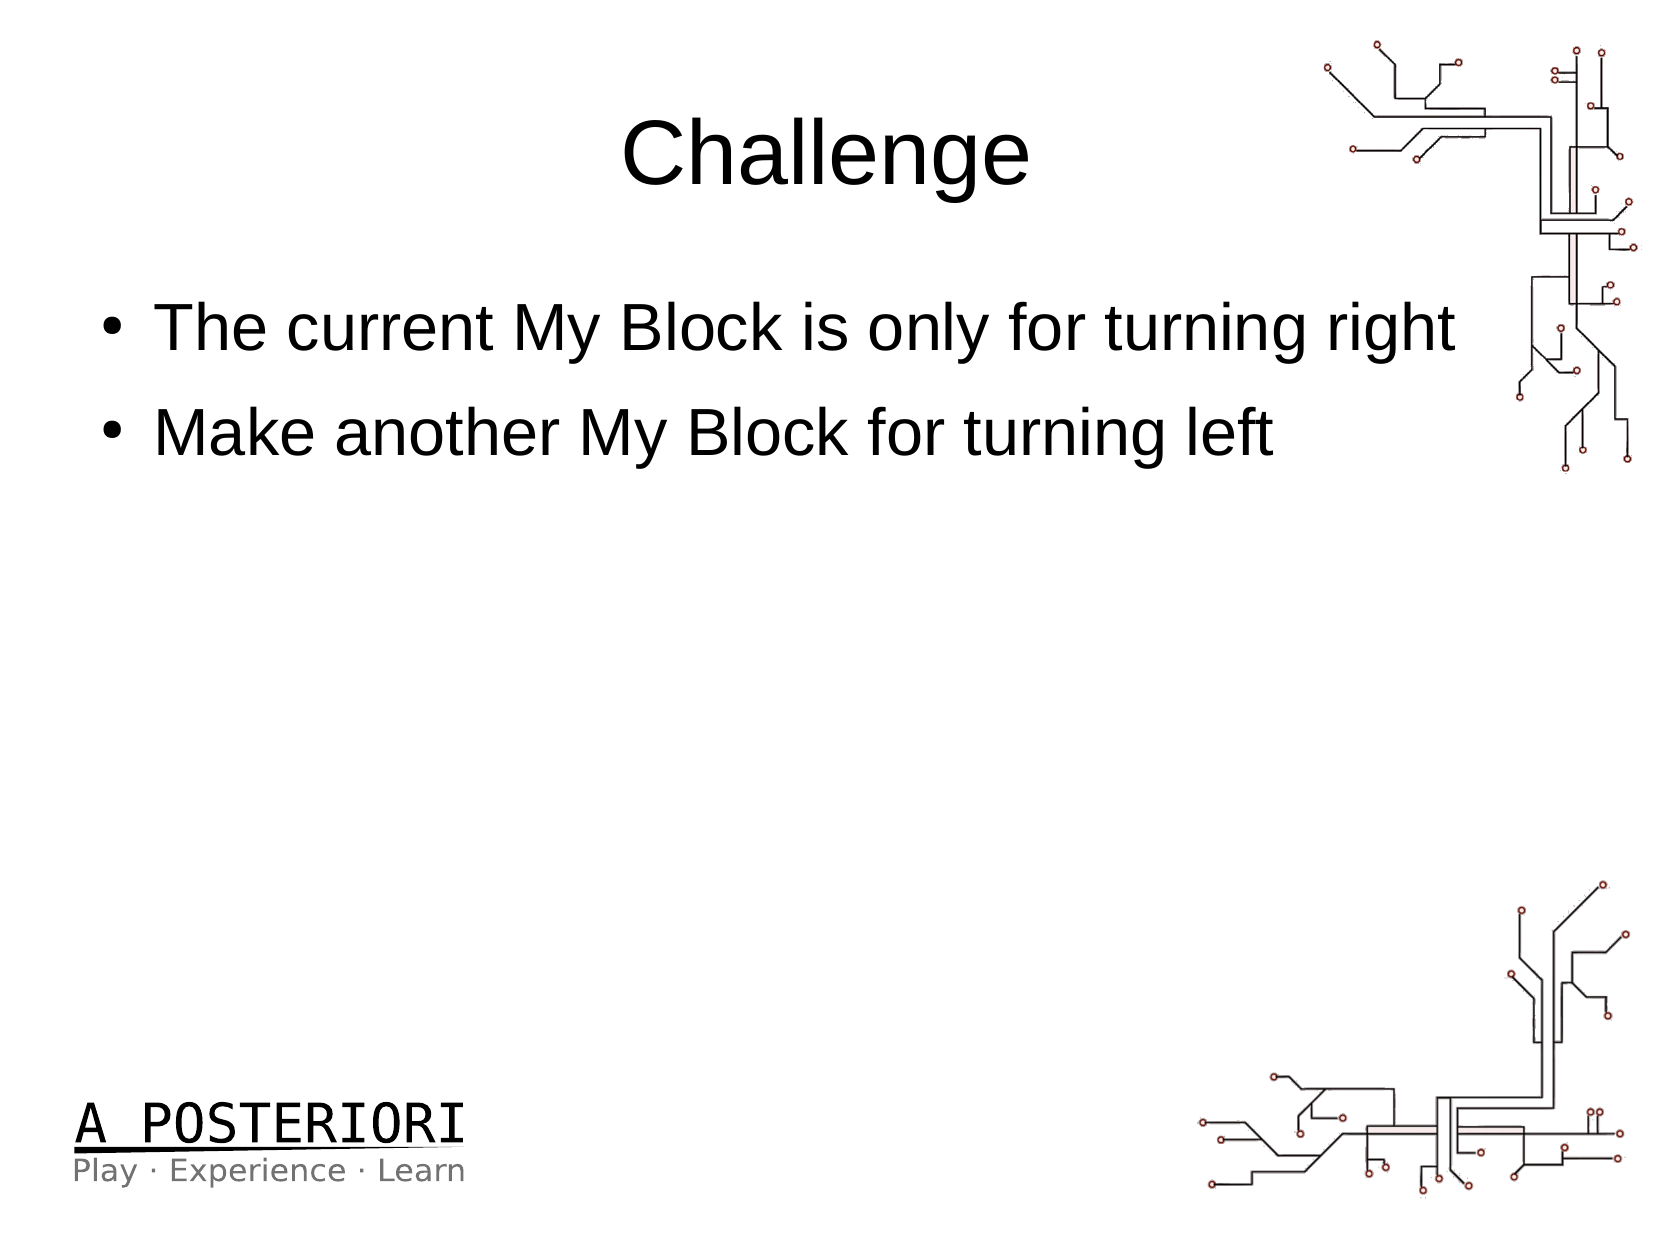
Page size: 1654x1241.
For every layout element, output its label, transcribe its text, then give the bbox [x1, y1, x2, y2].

picture [1305, 35, 1643, 495]
title Challenge [82, 49, 1571, 257]
list The current My Block is only for turning right Make another My Block for turning left [82, 290, 1571, 1010]
picture [1177, 863, 1635, 1200]
